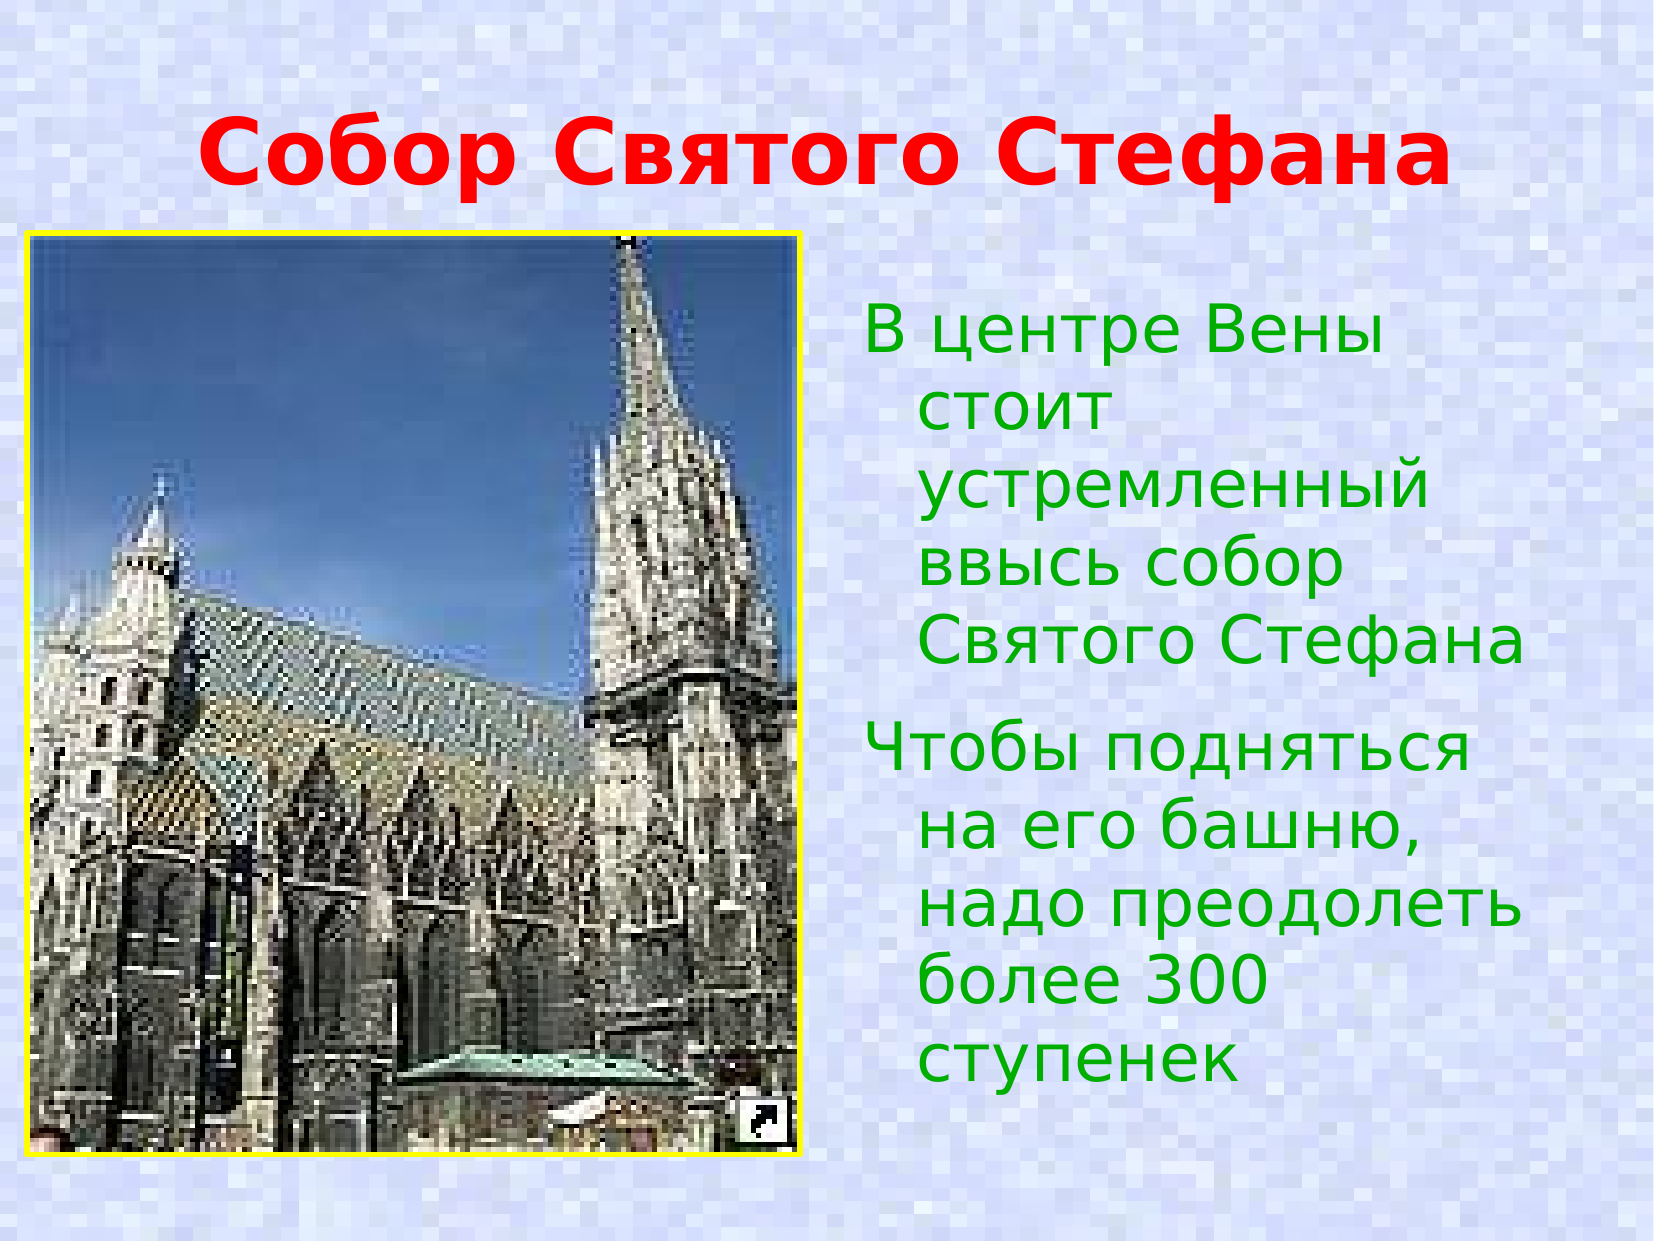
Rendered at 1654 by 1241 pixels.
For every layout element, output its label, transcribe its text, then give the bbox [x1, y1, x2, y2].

picture [0, 0, 1654, 1241]
title Собор Святого Стефана [82, 56, 1571, 250]
list В центре Вены стоит устремленный ввысь собор Святого Стефана Чтобы подняться на его башню, надо преодолеть более 300 ступенек [845, 290, 1572, 1098]
